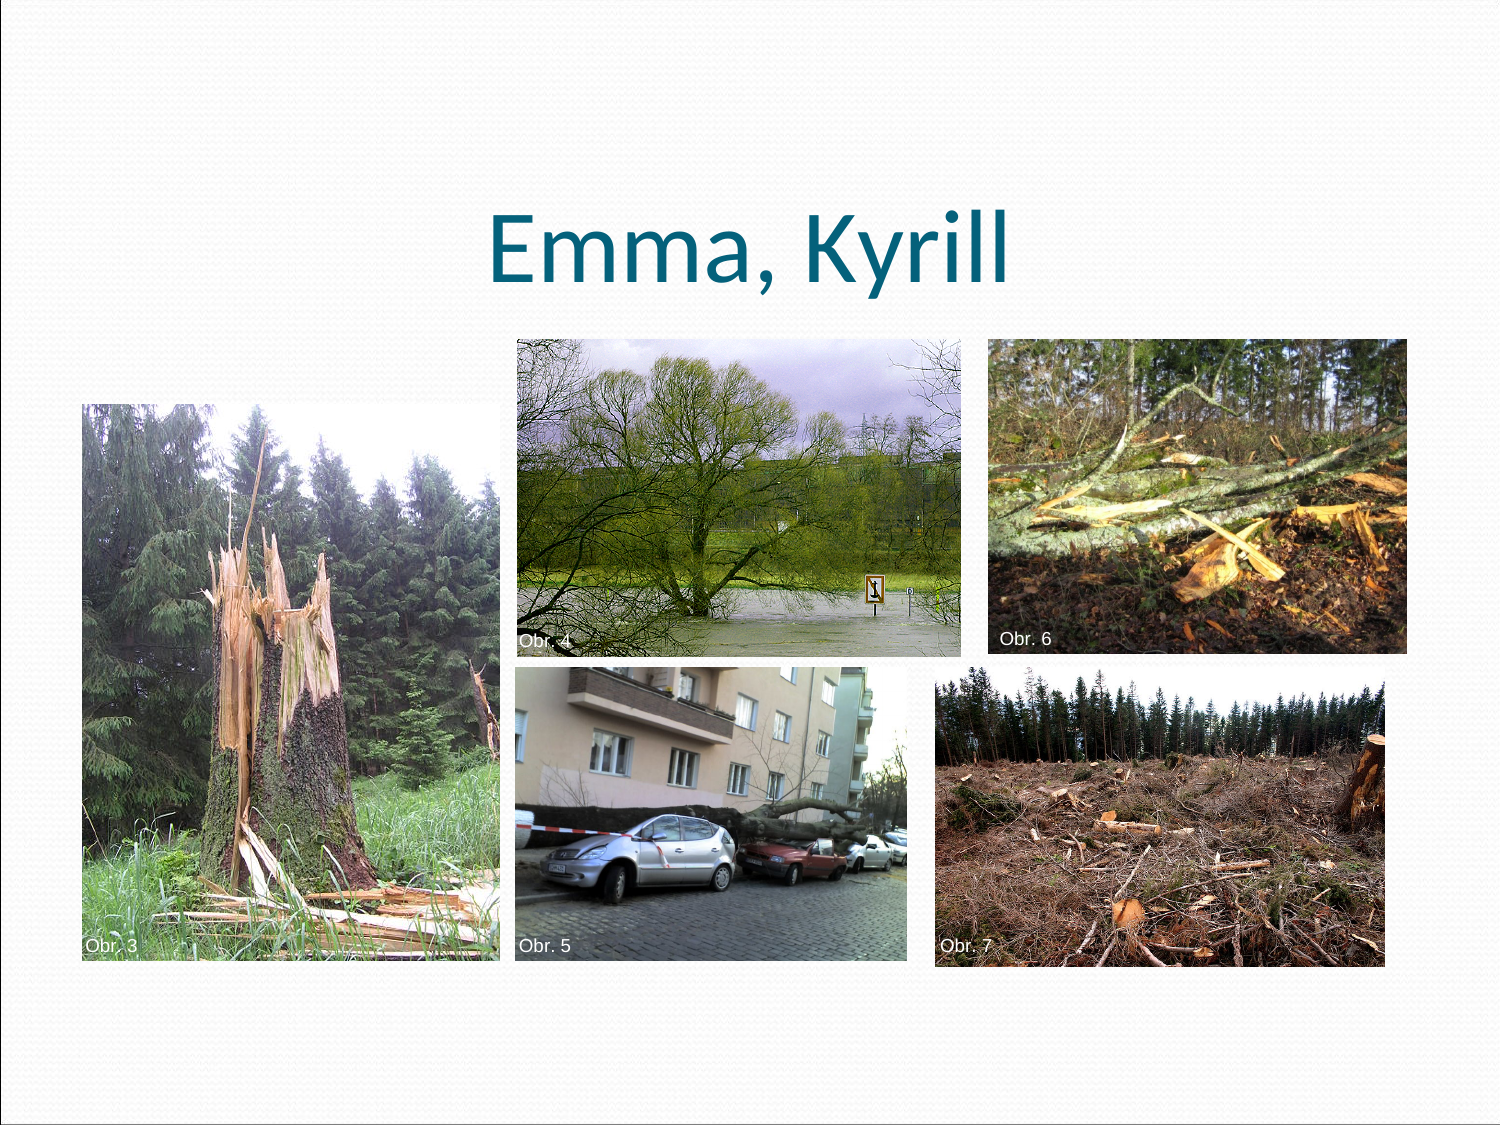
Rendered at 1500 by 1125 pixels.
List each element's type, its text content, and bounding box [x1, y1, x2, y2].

text_box Obr. 3 [70, 925, 153, 964]
text_box Obr. 4 [504, 621, 587, 660]
text_box Obr. 6 [984, 618, 1067, 657]
title Emma, Kyrill [75, 115, 1426, 304]
text_box Obr. 7 [925, 925, 1008, 964]
text_box Obr. 5 [504, 925, 587, 964]
picture [0, 0, 1500, 1125]
